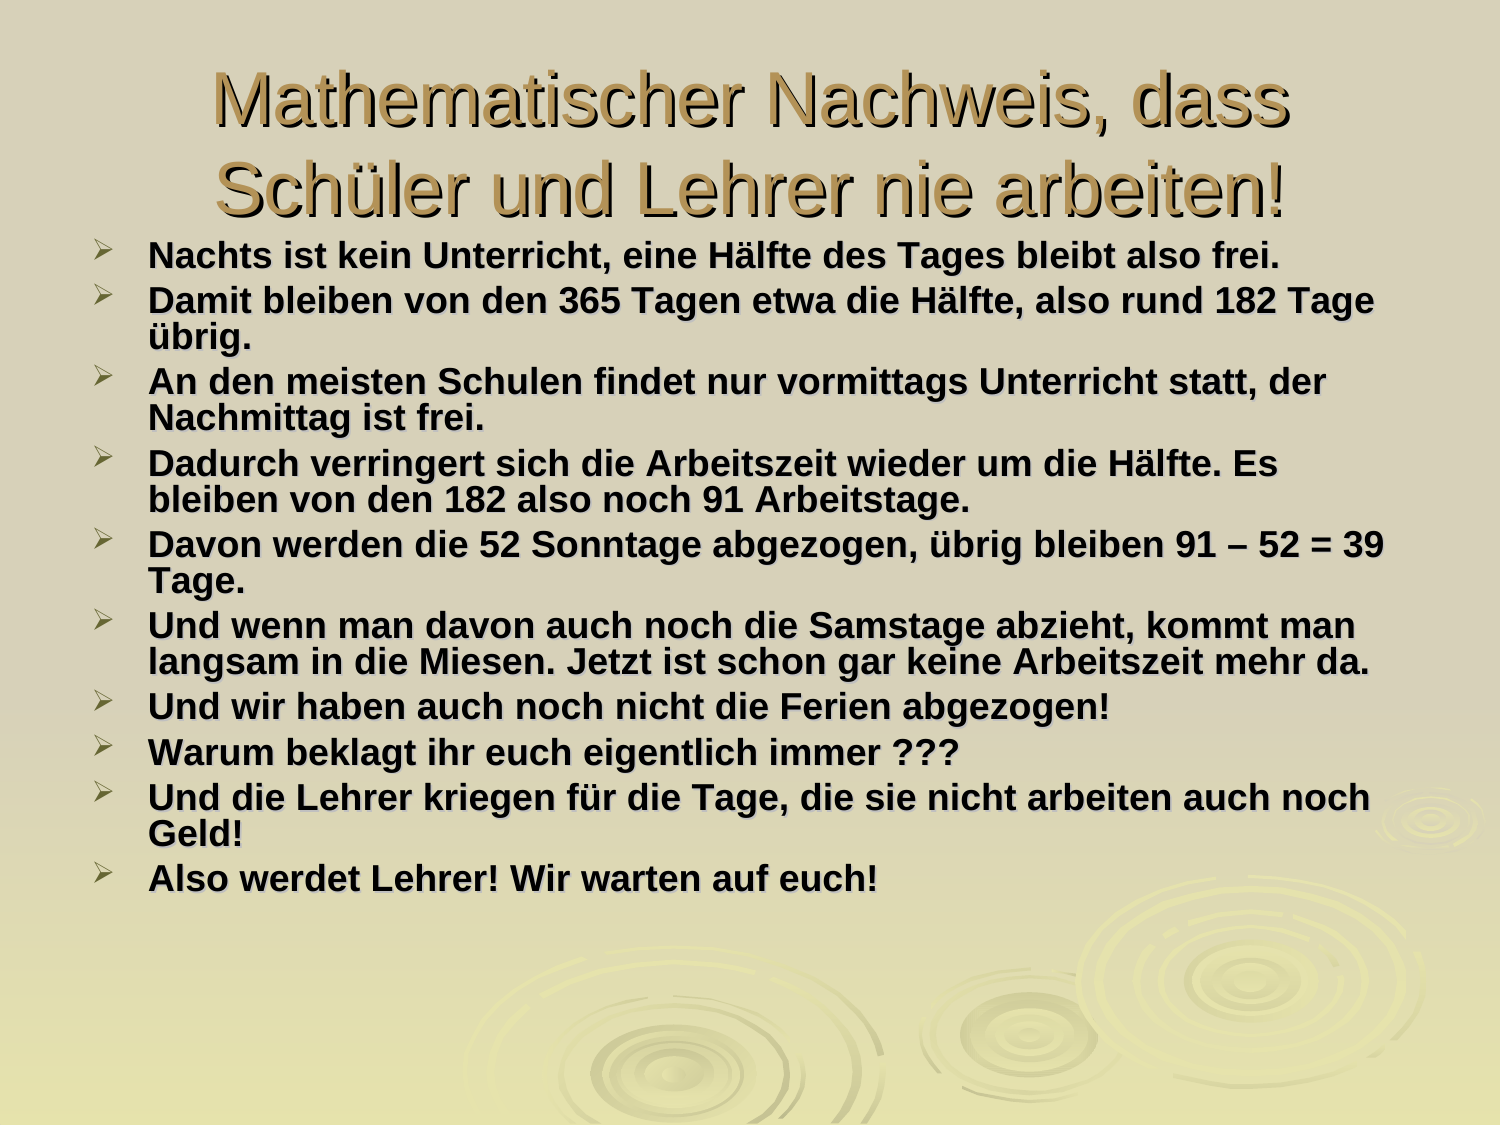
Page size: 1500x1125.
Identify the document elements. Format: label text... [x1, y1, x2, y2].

title Mathematischer Nachweis, dass Schüler und Lehrer nie arbeiten! [75, 45, 1426, 233]
list Nachts ist kein Unterricht, eine Hälfte des Tages bleibt also frei. Damit bleiben von den 365 Tagen etwa die Hälfte, also rund 182 Tage übrig. An den meisten Schulen findet nur vormittags Unterricht statt, der Nachmittag ist frei. Dadurch verringert sich die Arbeitszeit wieder um die Hälfte. Es bleiben von den 182 also noch 91 Arbeitstage. Davon werden die 52 Sonntage abgezogen, übrig bleiben 91 – 52 = 39 Tage. Und wenn man davon auch noch die Samstage abzieht, kommt man langsam in die Miesen. Jetzt ist schon gar keine Arbeitszeit mehr da. Und wir haben auch noch nicht die Ferien abgezogen! Warum beklagt ihr euch eigentlich immer ??? Und die Lehrer kriegen für die Tage, die sie nicht arbeiten auch noch Geld! Also werdet Lehrer! Wir warten auf euch! [76, 231, 1427, 975]
